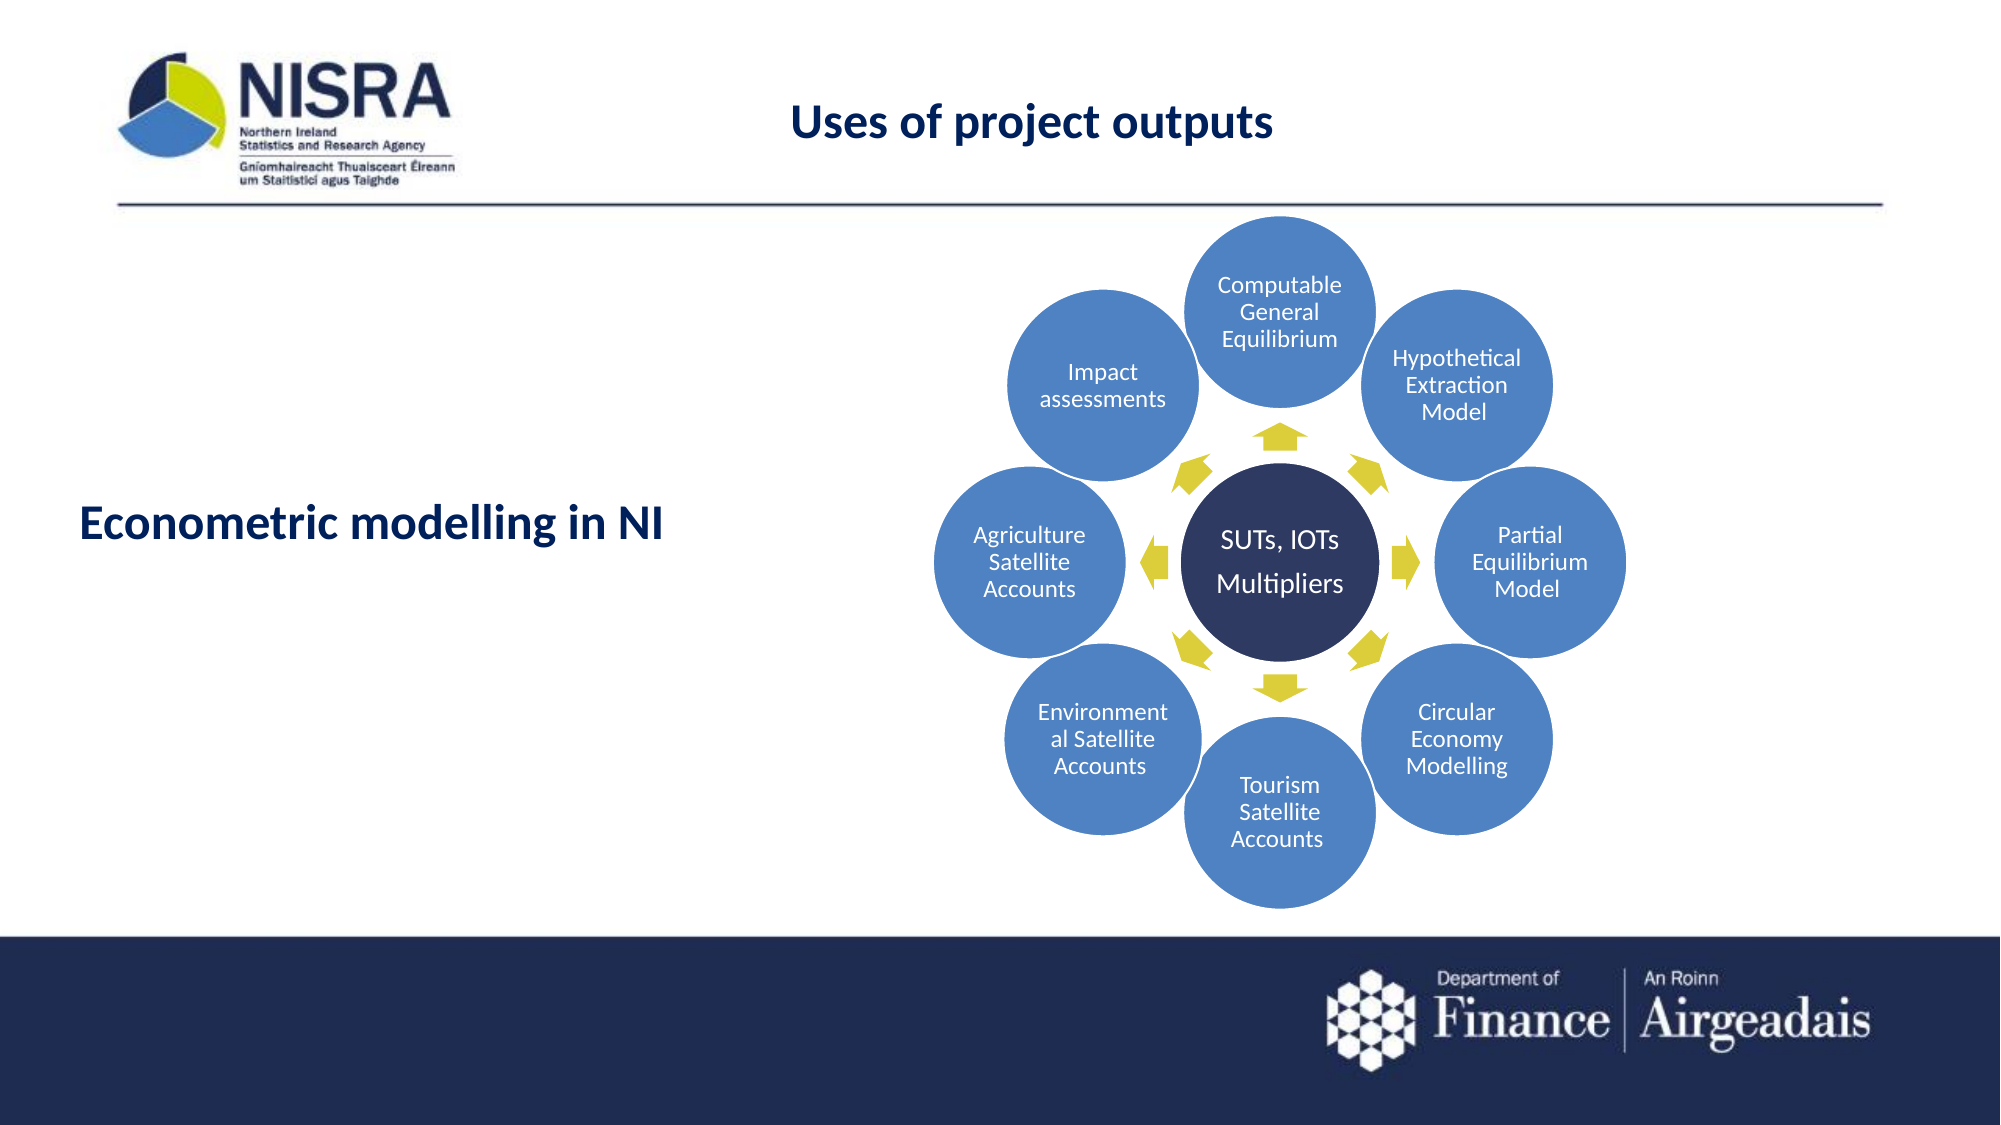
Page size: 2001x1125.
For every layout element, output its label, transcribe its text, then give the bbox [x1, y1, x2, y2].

text_box Hypothetical Extraction Model [1360, 288, 1555, 483]
text_box [1252, 422, 1308, 451]
text_box Tourism Satellite Accounts [1183, 715, 1377, 910]
title Econometric modelling in NI [64, 488, 772, 563]
text_box [1252, 674, 1308, 703]
text_box [1347, 453, 1389, 496]
text_box Circular Economy Modelling [1360, 642, 1554, 837]
text_box Environmental Satellite Accounts [1003, 642, 1203, 837]
text_box Impact assessments [1006, 288, 1201, 483]
text_box Uses of project outputs [775, 87, 2000, 162]
text_box [1171, 629, 1213, 671]
text_box Agriculture Satellite Accounts [932, 465, 1127, 660]
text_box Partial Equilibrium Model [1433, 465, 1628, 660]
text_box SUTs, IOTs Multipliers [1179, 462, 1381, 663]
text_box [1391, 534, 1421, 591]
text_box [1171, 453, 1213, 496]
text_box Computable General Equilibrium [1183, 215, 1377, 410]
text_box [1347, 629, 1389, 672]
text_box [1139, 534, 1169, 591]
